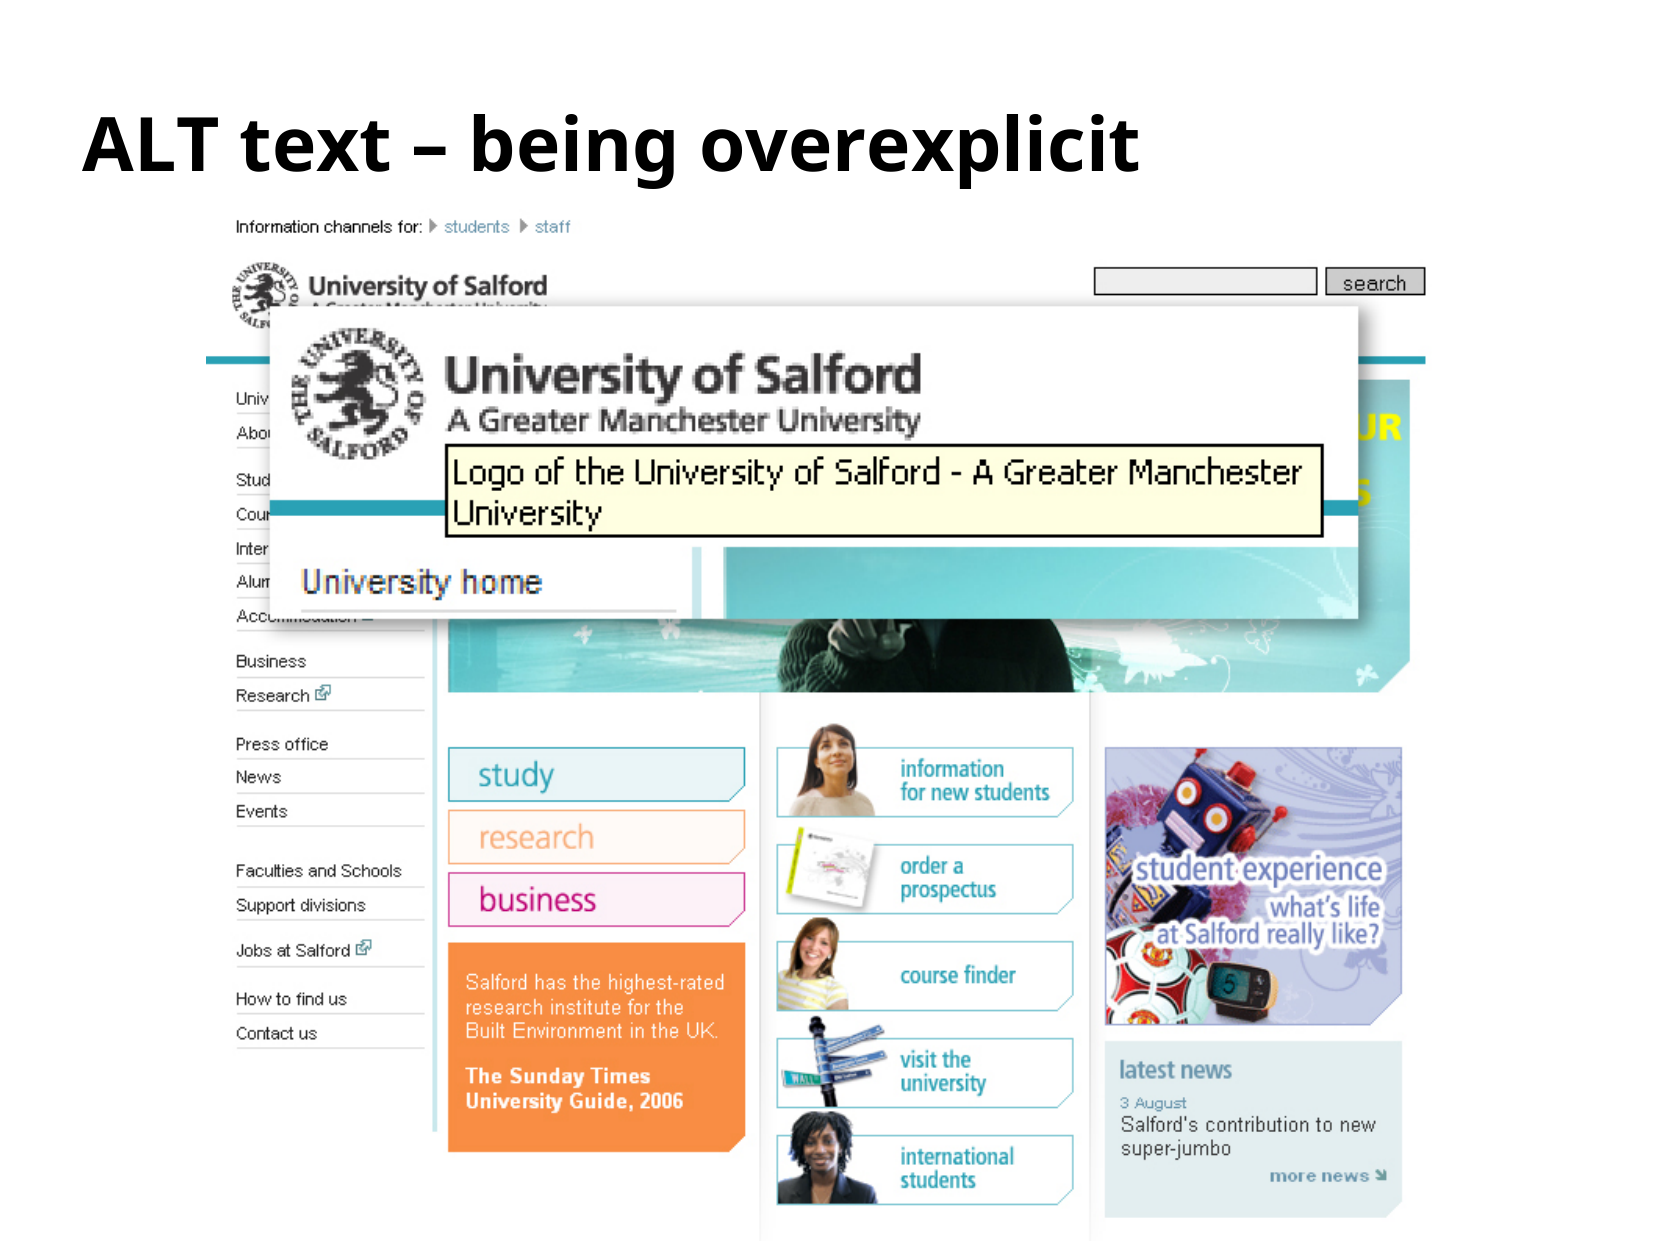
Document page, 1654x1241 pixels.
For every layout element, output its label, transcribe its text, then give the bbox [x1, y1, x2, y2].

title ALT text – being overexplicit [82, 86, 1571, 200]
picture [206, 208, 1432, 1241]
